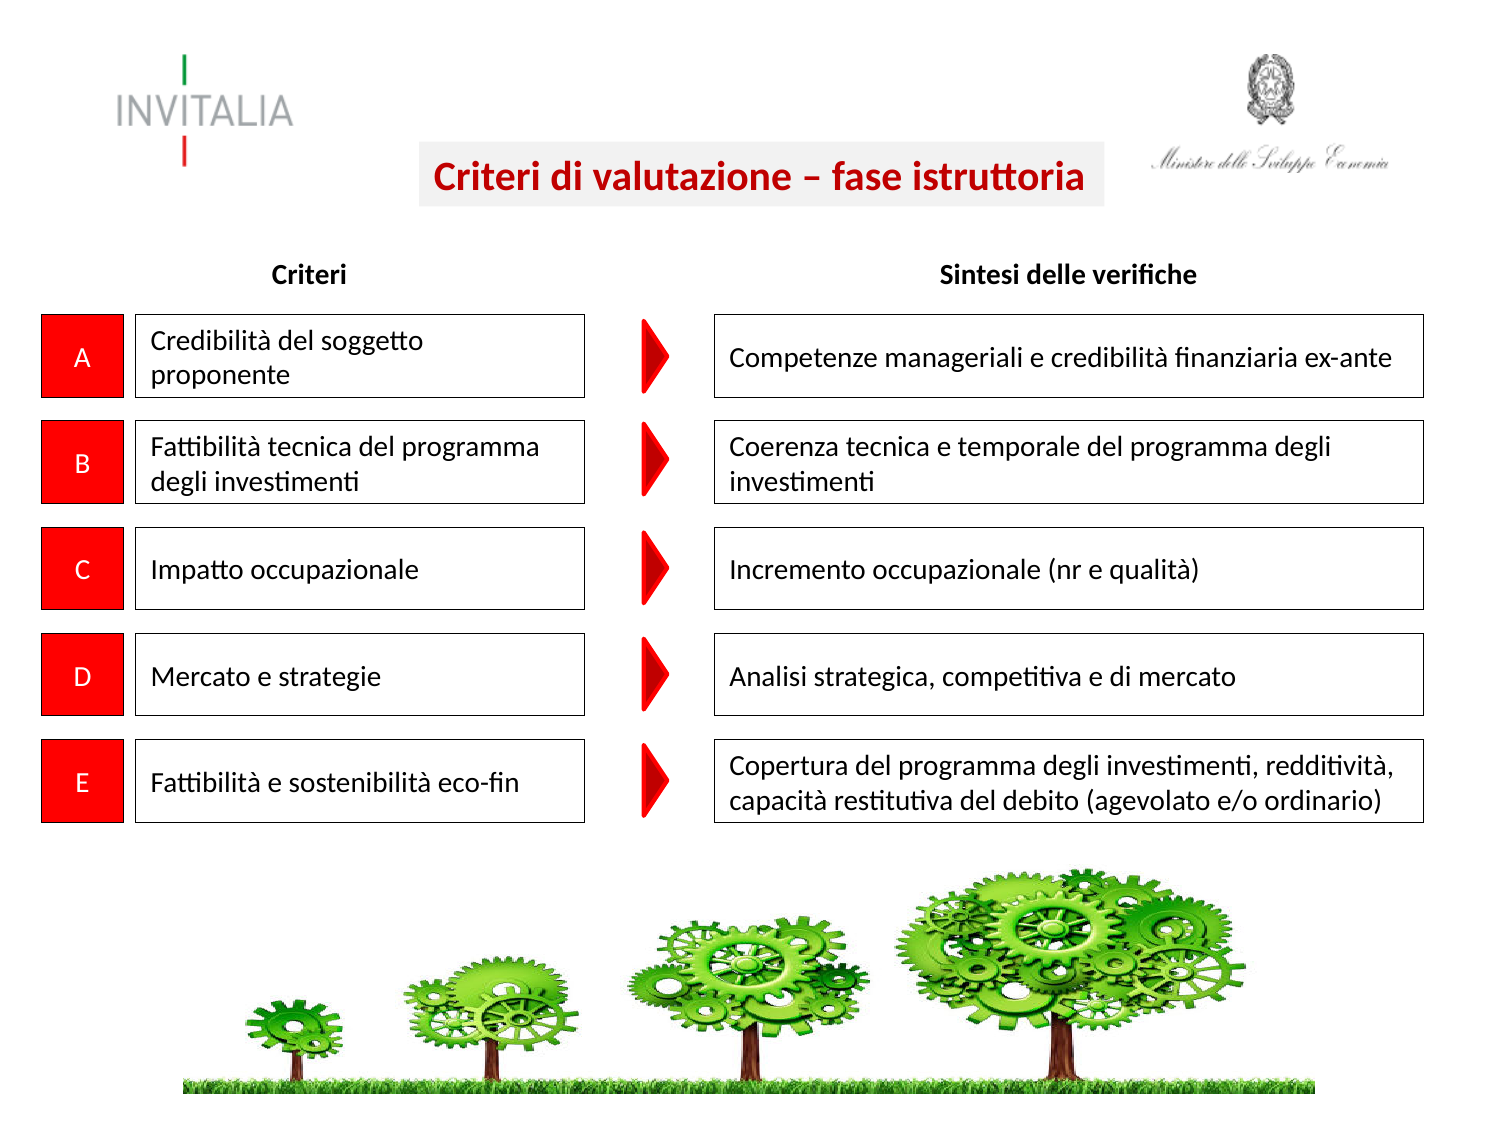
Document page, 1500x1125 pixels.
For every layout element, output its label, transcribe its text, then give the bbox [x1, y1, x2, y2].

text_box Incremento occupazionale (nr e qualità) [714, 527, 1424, 610]
picture [183, 857, 1315, 1094]
text_box C [41, 527, 124, 610]
text_box Credibilità del soggetto proponente [135, 315, 585, 398]
picture [76, 54, 302, 173]
text_box [643, 638, 668, 710]
text_box D [41, 633, 124, 716]
text_box Analisi strategica, competitiva e di mercato [714, 633, 1424, 716]
text_box B [41, 420, 124, 504]
text_box Fattibilità e sostenibilità eco-fin [135, 739, 585, 823]
text_box Fattibilità tecnica del programma degli investimenti [135, 420, 585, 504]
text_box E [41, 739, 124, 823]
text_box Sintesi delle verifiche [714, 231, 1424, 315]
text_box [643, 744, 668, 816]
text_box Competenze manageriali e credibilità finanziaria ex-ante [714, 315, 1424, 398]
text_box Mercato e strategie [135, 633, 585, 716]
text_box [643, 532, 668, 604]
text_box [643, 423, 668, 495]
text_box A [41, 315, 124, 398]
text_box Impatto occupazionale [135, 527, 585, 610]
text_box Coerenza tecnica e temporale del programma degli investimenti [714, 420, 1424, 504]
text_box [643, 320, 668, 392]
text_box Copertura del programma degli investimenti, redditività, capacità restitutiva del debito (agevolato e/o ordinario) [714, 739, 1424, 823]
text_box Criteri [41, 231, 585, 315]
text_box Criteri di valutazione – fase istruttoria [419, 141, 1105, 207]
